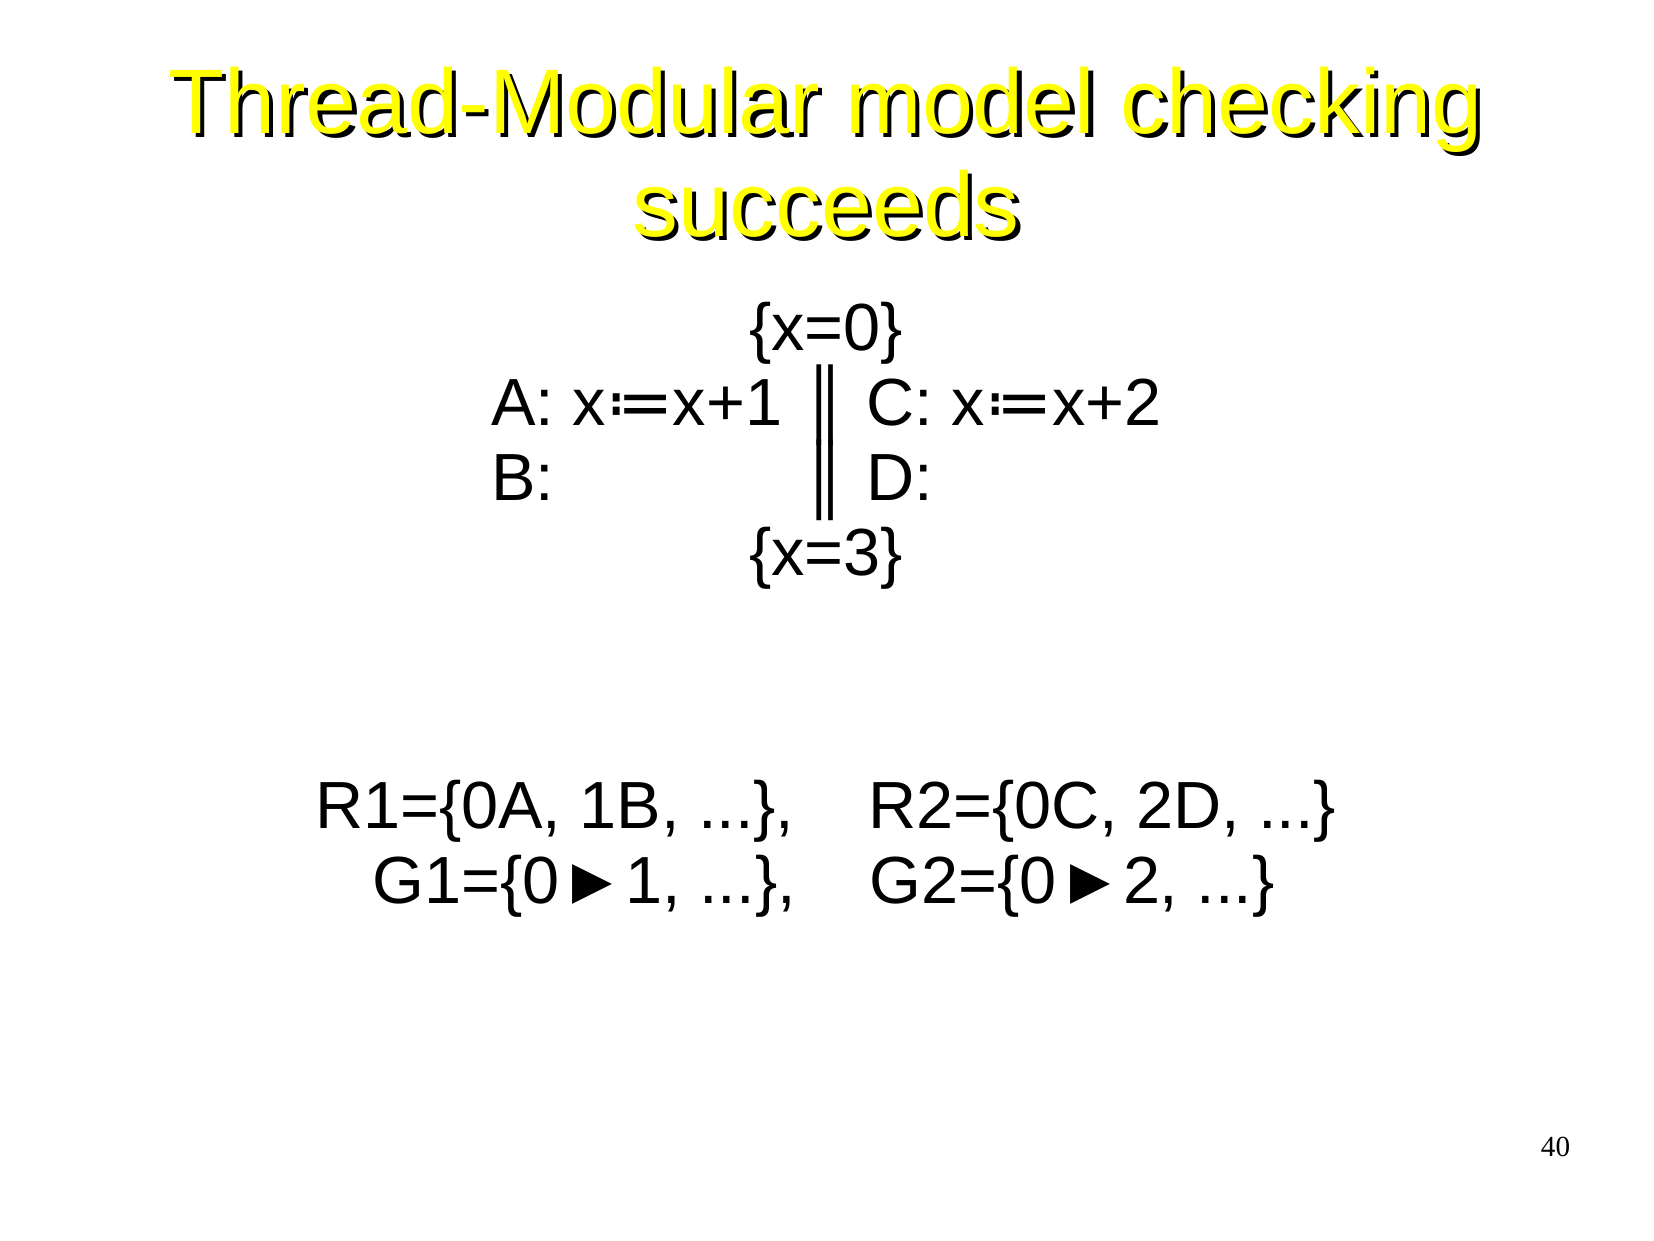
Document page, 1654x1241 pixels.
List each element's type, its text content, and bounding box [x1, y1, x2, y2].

list {x=0} A: x≔x+1 ║ C: x≔x+2 B: ║ D: {x=3} R1={0A, 1B, ...}, R2={0C, 2D, ...} G1={0►1, ...}, G2={0►2, ...} [82, 290, 1571, 1109]
title Thread-Modular model checking succeeds [82, 50, 1571, 256]
